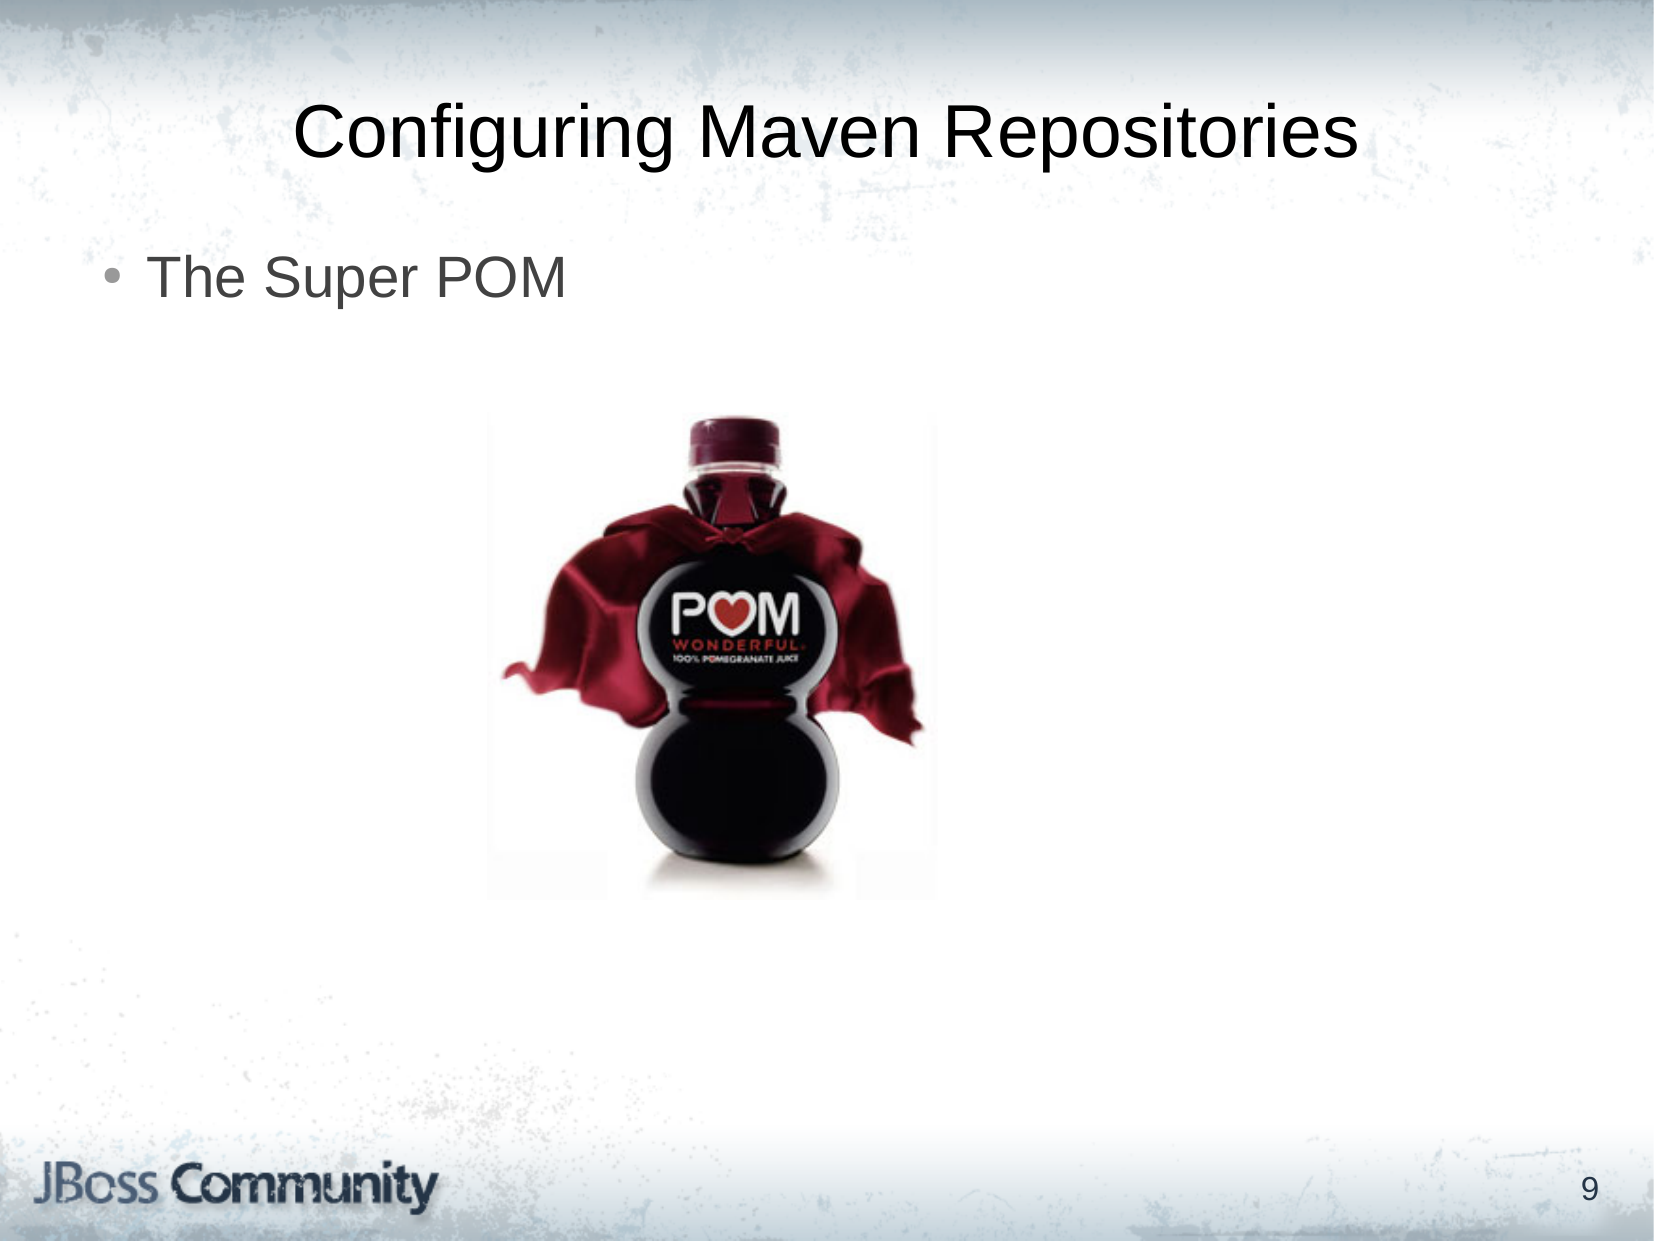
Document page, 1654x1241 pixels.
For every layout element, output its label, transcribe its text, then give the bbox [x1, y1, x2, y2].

list The Super POM [86, 244, 1576, 1039]
picture [0, 0, 1654, 1241]
title Configuring Maven Repositories [82, 37, 1571, 226]
